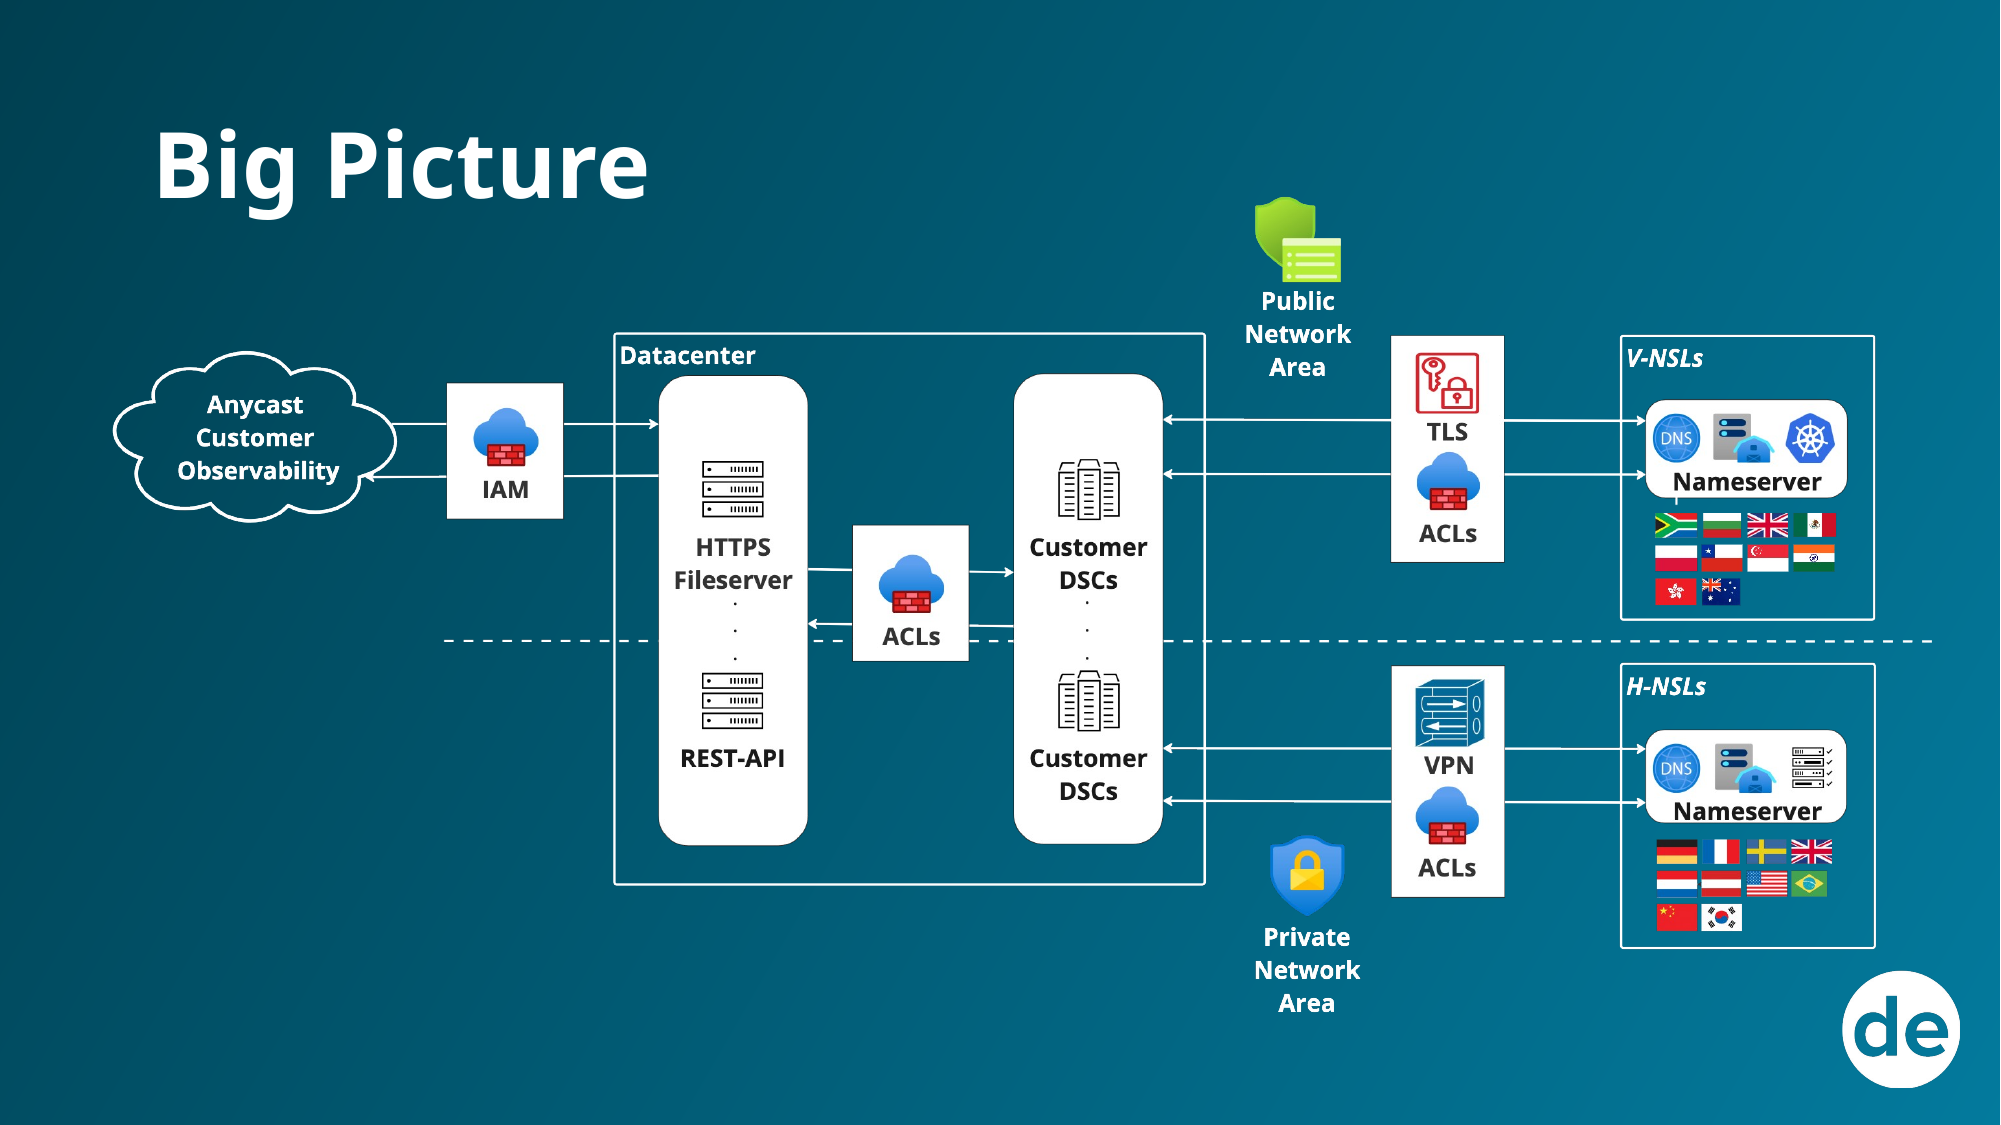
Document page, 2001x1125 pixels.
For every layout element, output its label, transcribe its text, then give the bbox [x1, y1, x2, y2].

picture [747, 351, 755, 363]
title Big Picture [137, 60, 1569, 176]
picture [1748, 545, 1788, 571]
picture [1321, 966, 1333, 979]
picture [247, 176, 292, 219]
picture [639, 351, 650, 364]
picture [721, 348, 729, 364]
picture [1792, 871, 1826, 896]
picture [1700, 871, 1741, 896]
picture [1280, 994, 1294, 1011]
picture [161, 176, 208, 197]
picture [1280, 327, 1309, 343]
picture [1256, 197, 1340, 282]
picture [1256, 961, 1271, 978]
picture [1668, 349, 1679, 367]
picture [1328, 930, 1335, 946]
picture [732, 351, 744, 364]
picture [1652, 678, 1669, 694]
picture [1696, 682, 1705, 695]
picture [1684, 678, 1692, 694]
picture [1348, 961, 1358, 978]
picture [1656, 514, 1697, 537]
picture [1629, 349, 1642, 366]
picture [664, 351, 675, 364]
picture [1657, 840, 1697, 863]
picture [1747, 871, 1787, 896]
picture [1703, 840, 1739, 863]
picture [465, 176, 492, 198]
picture [1324, 296, 1333, 310]
picture [601, 176, 643, 198]
picture [1308, 999, 1320, 1012]
picture [113, 335, 1875, 949]
picture [1628, 678, 1642, 694]
picture [389, 176, 401, 197]
picture [1338, 325, 1349, 342]
picture [1657, 871, 1697, 897]
picture [1656, 546, 1697, 571]
picture [1670, 678, 1681, 695]
picture [1681, 349, 1690, 366]
picture [1656, 579, 1696, 605]
picture [1327, 329, 1335, 342]
picture [1748, 514, 1787, 537]
picture [1338, 933, 1349, 946]
picture [1300, 966, 1318, 978]
picture [1693, 354, 1702, 367]
picture [1657, 904, 1697, 931]
picture [1794, 514, 1836, 536]
picture [332, 176, 345, 197]
picture [1271, 836, 1344, 915]
picture [1845, 971, 1957, 1014]
picture [706, 351, 718, 363]
picture [1323, 998, 1333, 1012]
picture [1271, 358, 1285, 375]
picture [1247, 325, 1262, 342]
picture [1289, 963, 1297, 979]
picture [1650, 349, 1666, 366]
picture [1278, 297, 1290, 310]
picture [1266, 330, 1277, 343]
picture [1702, 904, 1741, 931]
picture [1704, 514, 1741, 537]
picture [1298, 999, 1305, 1011]
picture [679, 351, 688, 364]
picture [1702, 545, 1742, 571]
picture [653, 348, 661, 364]
picture [692, 351, 703, 364]
picture [1311, 330, 1323, 343]
picture [1299, 933, 1310, 945]
picture [1313, 932, 1323, 946]
picture [1275, 966, 1287, 979]
picture [1313, 362, 1324, 376]
picture [564, 176, 576, 197]
picture [1337, 966, 1344, 978]
picture [414, 176, 451, 198]
picture [622, 347, 635, 363]
picture [1792, 840, 1831, 863]
picture [1264, 292, 1274, 309]
picture [1299, 363, 1310, 376]
picture [1294, 292, 1306, 309]
picture [1794, 545, 1834, 571]
picture [1747, 840, 1786, 863]
picture [503, 176, 549, 198]
picture [1289, 362, 1296, 375]
picture [1281, 933, 1288, 945]
picture [1703, 579, 1739, 604]
picture [1266, 928, 1277, 945]
picture [222, 176, 234, 197]
